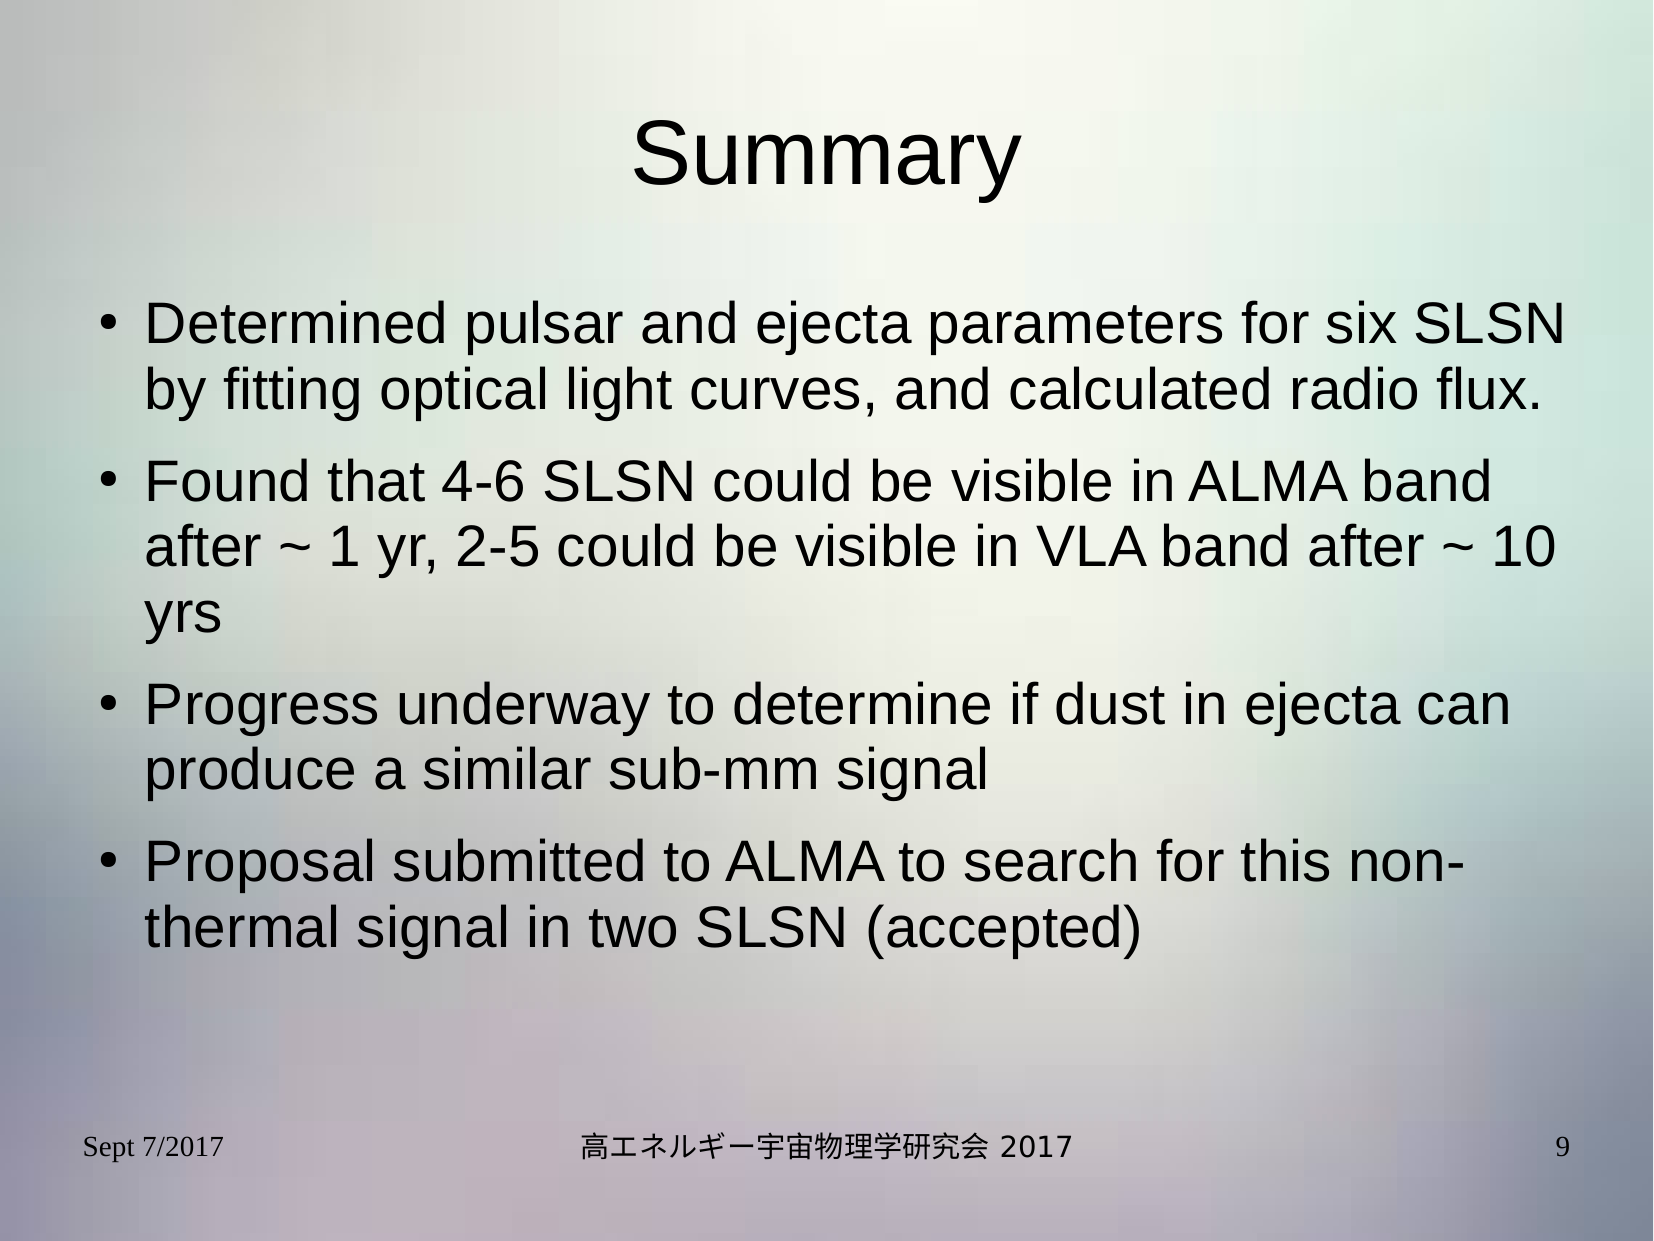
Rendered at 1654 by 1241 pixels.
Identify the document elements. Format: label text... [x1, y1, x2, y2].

picture [0, 0, 1654, 1241]
list Determined pulsar and ejecta parameters for six SLSN by fitting optical light curves, and calculated radio flux. Found that 4-6 SLSN could be visible in ALMA band after ~ 1 yr, 2-5 could be visible in VLA band after ~ 10 yrs Progress underway to determine if dust in ejecta can produce a similar sub-mm signal Proposal submitted to ALMA to search for this non-thermal signal in two SLSN (accepted) [82, 290, 1571, 1010]
title Summary [82, 49, 1571, 257]
